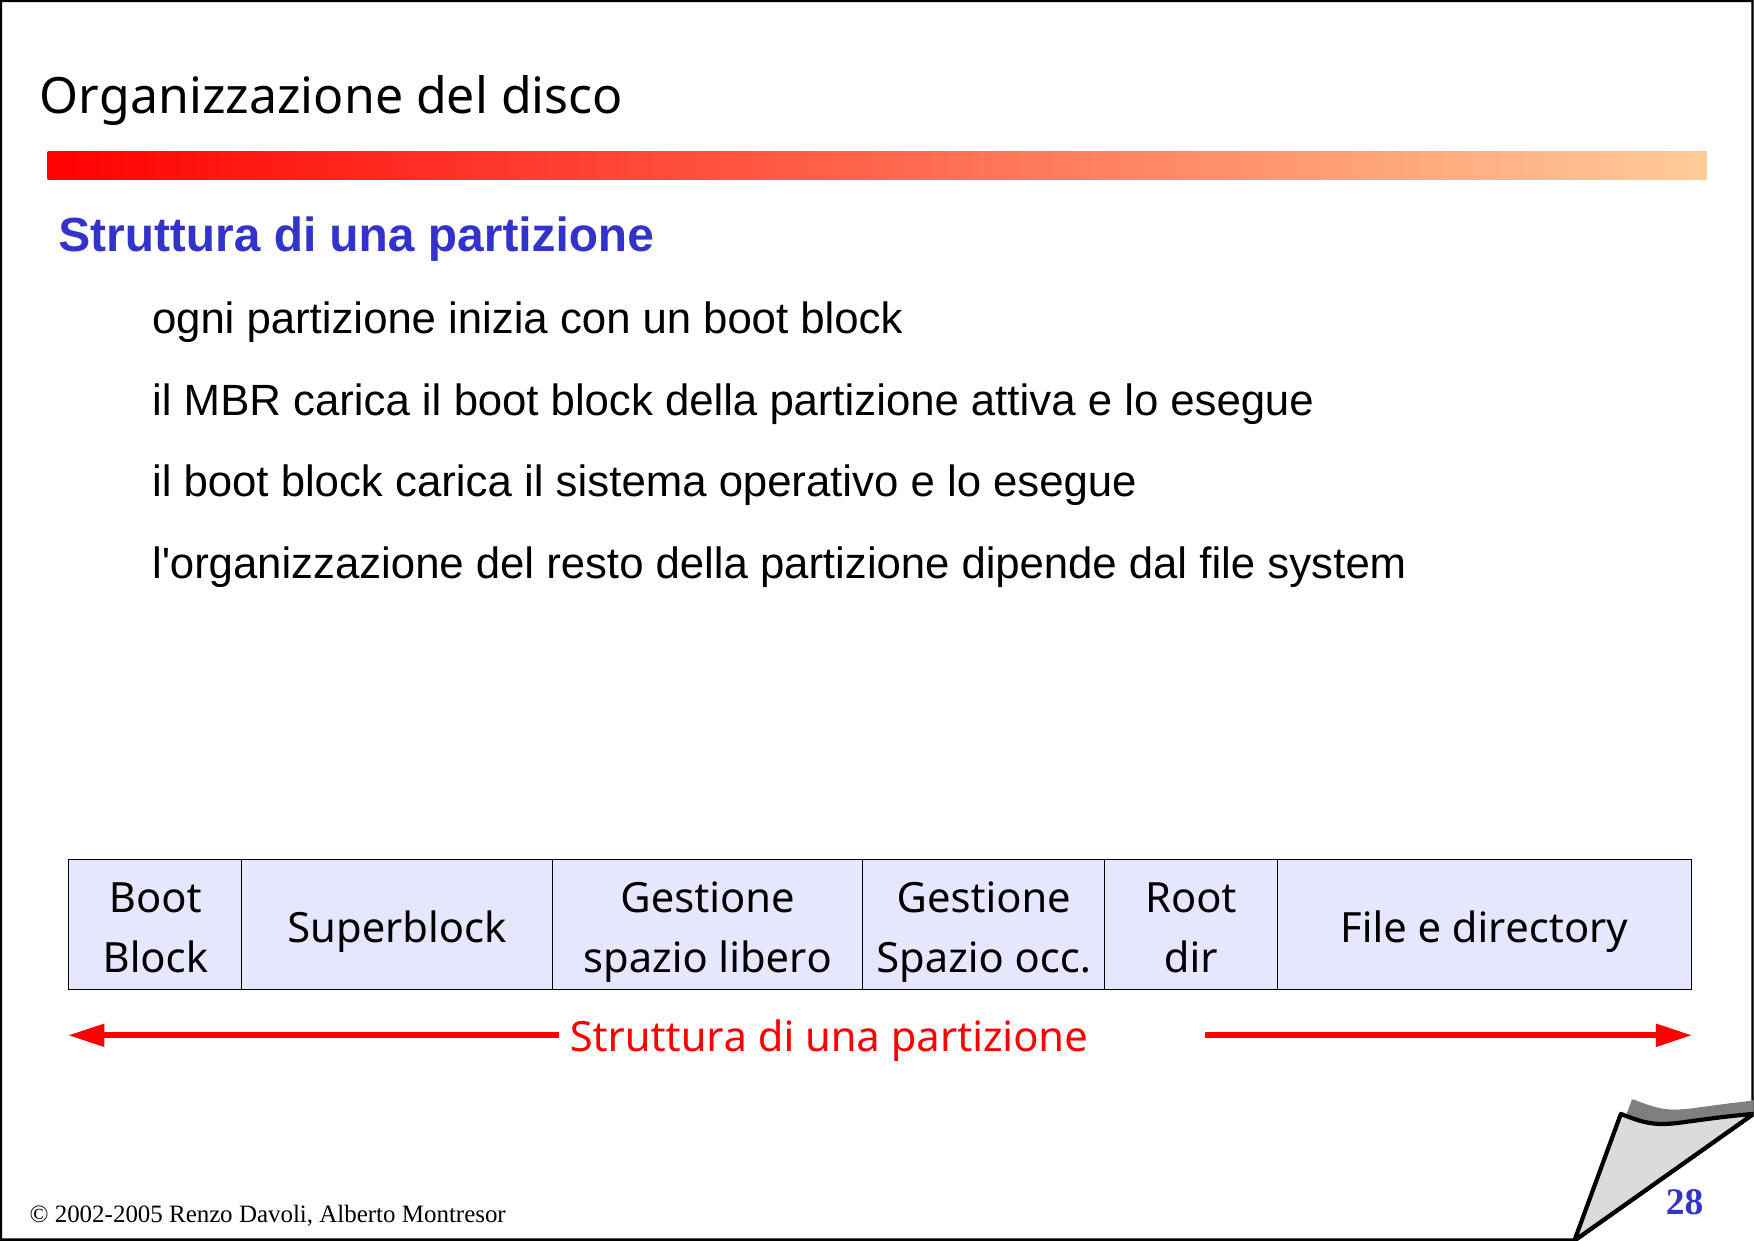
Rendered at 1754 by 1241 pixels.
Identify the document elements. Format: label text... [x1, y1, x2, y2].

text_box Gestione spazio libero [552, 859, 862, 990]
text_box Boot Block [68, 859, 241, 990]
list Struttura di una partizione ogni partizione inizia con un boot block il MBR carica il boot block della partizione attiva e lo esegue il boot block carica il sistema operativo e lo esegue l'organizzazione del resto della partizione dipende dal file system [58, 206, 1695, 815]
text_box File e directory [1277, 859, 1692, 990]
title Organizzazione del disco [40, 49, 1713, 144]
text_box 6-11 [1074, 152, 1078, 179]
text_box Start [1469, 152, 1474, 179]
text_box Struttura di una partizione [559, 1003, 1205, 1068]
text_box Root dir [1104, 859, 1277, 990]
text_box Superblock [241, 859, 552, 990]
text_box Gestione Spazio occ. [862, 859, 1104, 990]
